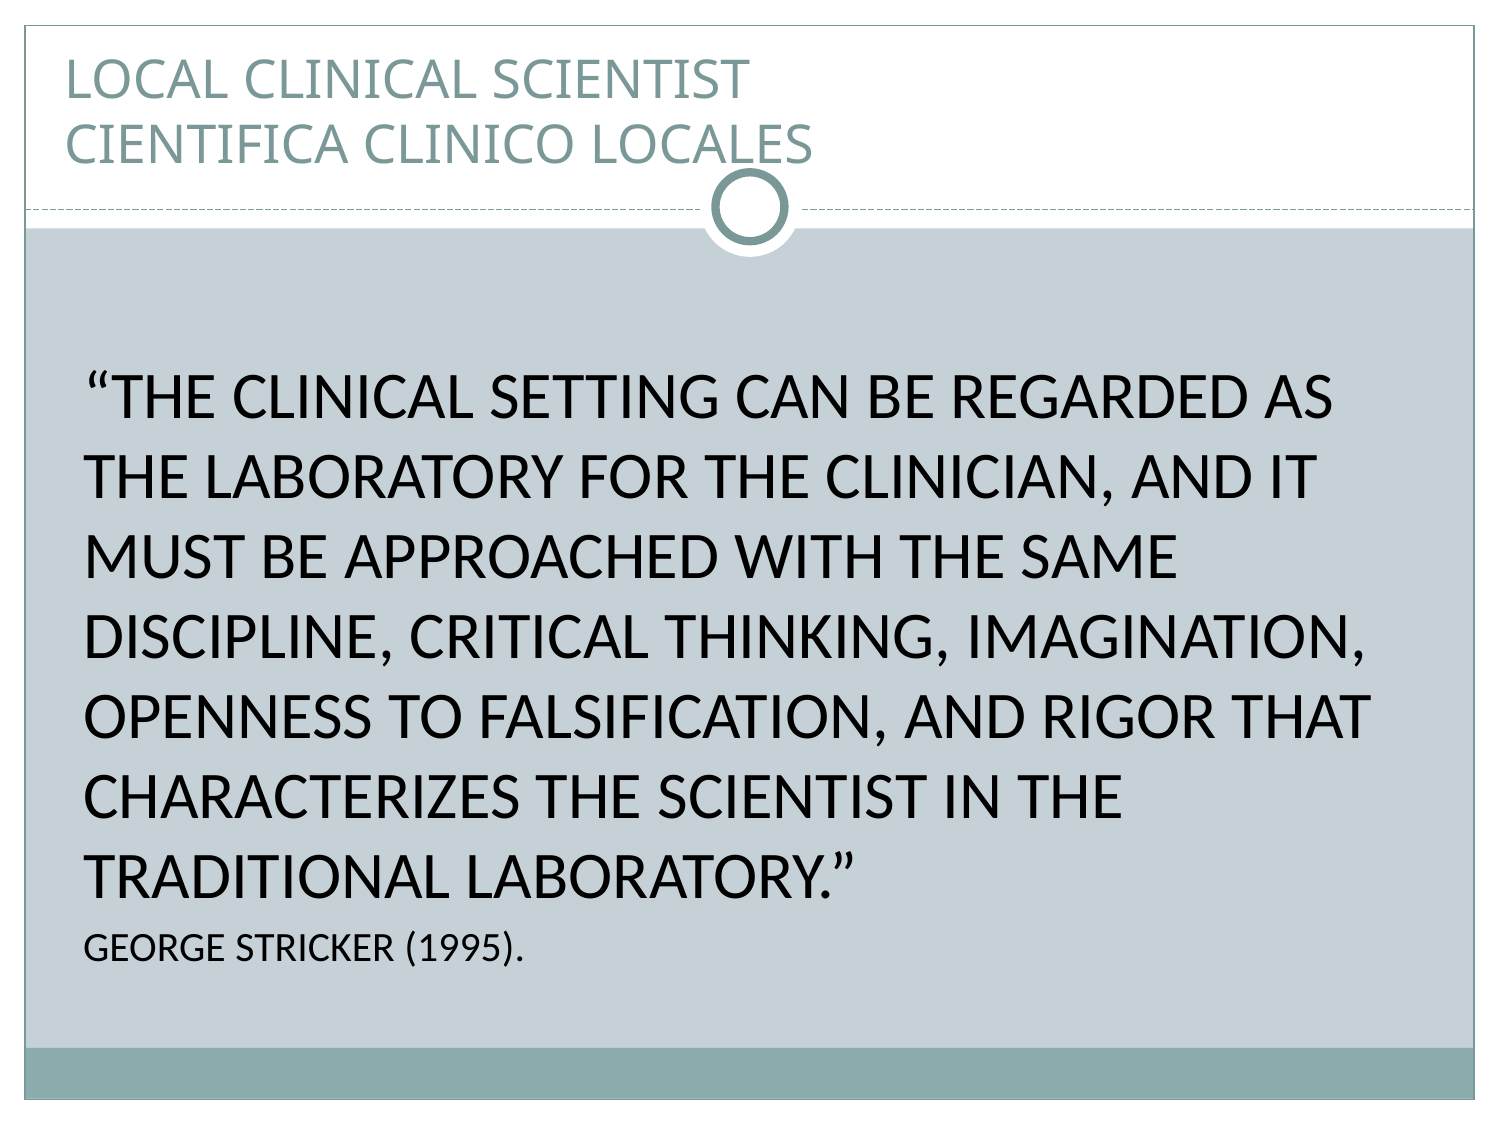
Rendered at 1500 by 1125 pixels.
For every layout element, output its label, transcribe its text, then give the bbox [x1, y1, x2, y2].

title LOCAL CLINICAL SCIENTIST CIENTIFICA CLINICO LOCALES [49, 37, 1450, 182]
list “THE CLINICAL SETTING CAN BE REGARDED AS THE LABORATORY FOR THE CLINICIAN, AND IT MUST BE APPROACHED WITH THE SAME DISCIPLINE, CRITICAL THINKING, IMAGINATION, OPENNESS TO FALSIFICATION, AND RIGOR THAT CHARACTERIZES THE SCIENTIST IN THE TRADITIONAL LABORATORY.” GEORGE STRICKER (1995). [49, 250, 1445, 1001]
